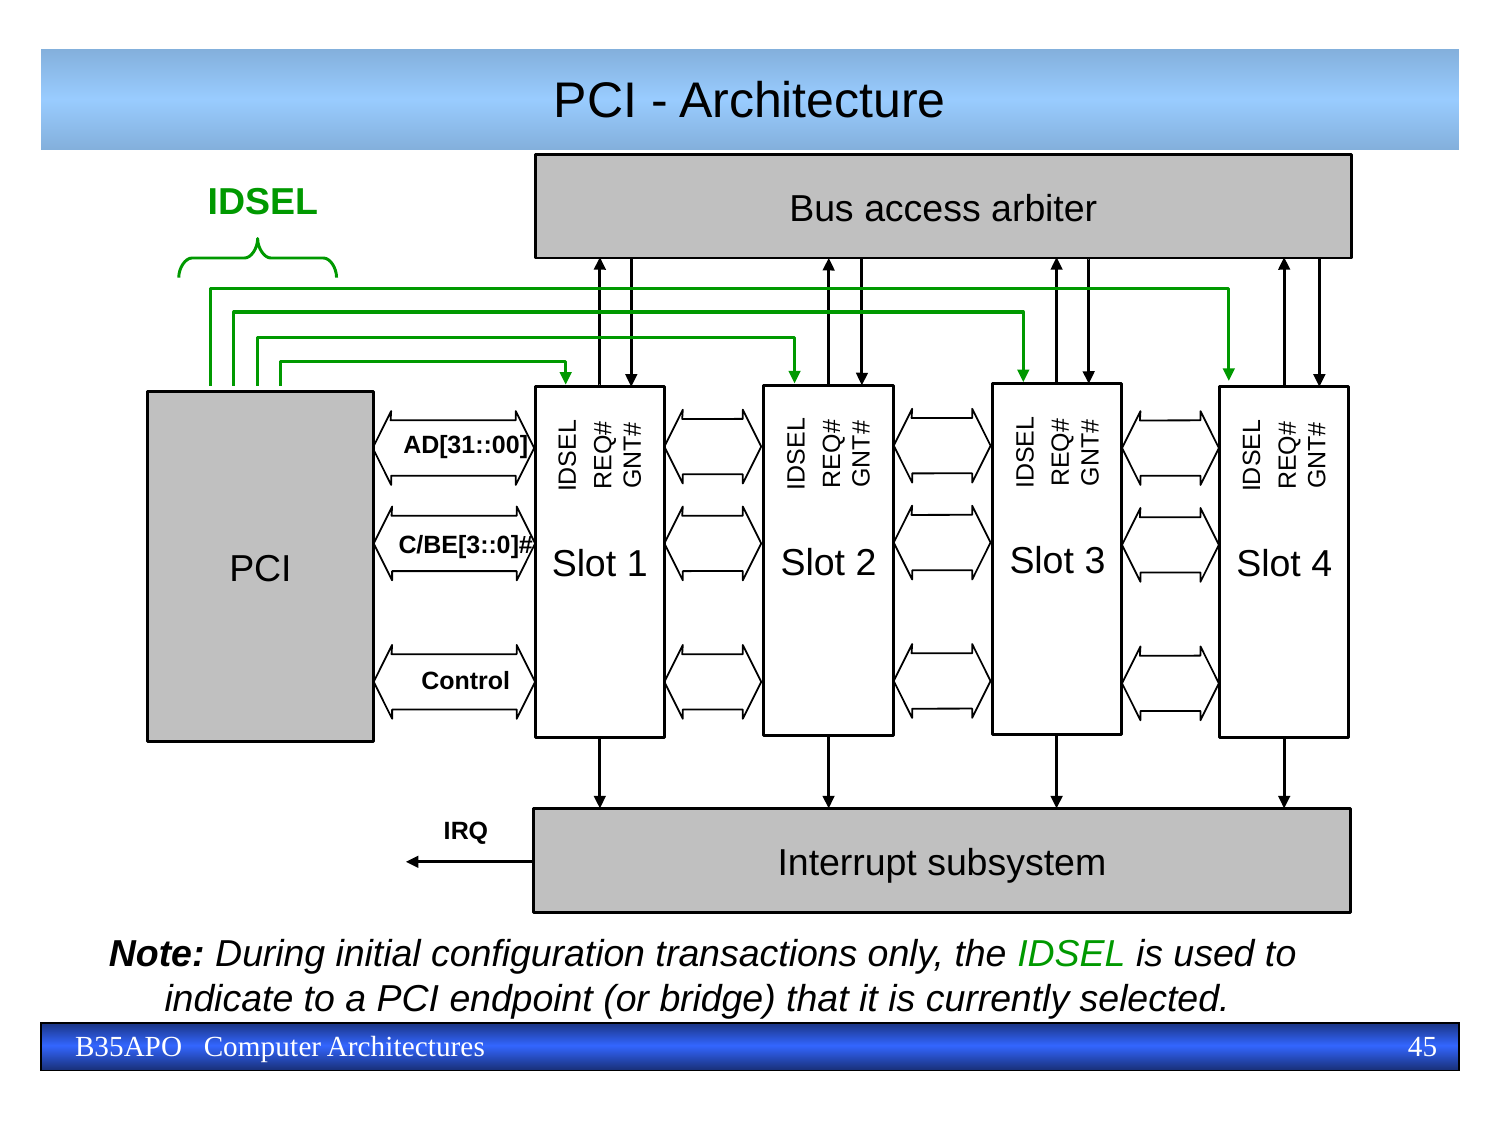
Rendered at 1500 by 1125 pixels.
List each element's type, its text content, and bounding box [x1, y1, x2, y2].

text_box Bus access arbiter [535, 154, 1352, 259]
text_box IDSEL [171, 168, 355, 230]
text_box REQ# [1264, 388, 1293, 523]
title PCI - Architecture [41, 49, 1459, 150]
text_box PCI [147, 391, 374, 742]
text_box REQ# [579, 388, 609, 523]
text_box IRQ [429, 808, 596, 851]
text_box Control [382, 658, 535, 702]
text_box AD[31::00] [382, 422, 535, 465]
text_box GNT# [1067, 385, 1110, 520]
text_box REQ# [595, 438, 609, 450]
text_box REQ# [1037, 385, 1067, 520]
text_box Note: During initial configuration transactions only, the IDSEL is used to indicate to a PCI endpoint (or bridge) that it is currently selected. [41, 921, 1365, 1027]
text_box Interrupt subsystem [533, 808, 1351, 913]
text_box REQ# [1279, 439, 1293, 451]
text_box REQ# [824, 437, 838, 449]
text_box IDSEL [1002, 385, 1037, 520]
text_box REQ# [808, 387, 838, 521]
text_box GNT# [609, 388, 653, 523]
text_box C/BE[3::0]# [382, 522, 535, 566]
text_box REQ# [1052, 436, 1066, 448]
text_box IDSEL [544, 388, 579, 523]
text_box GNT# [1293, 388, 1337, 523]
text_box Slot 1 [535, 386, 665, 738]
text_box IDSEL [773, 387, 808, 521]
text_box GNT# [838, 387, 881, 521]
text_box IDSEL [1228, 388, 1264, 523]
text_box Slot 4 [1219, 386, 1349, 738]
text_box Slot 2 [763, 385, 894, 736]
text_box Slot 3 [992, 383, 1122, 735]
